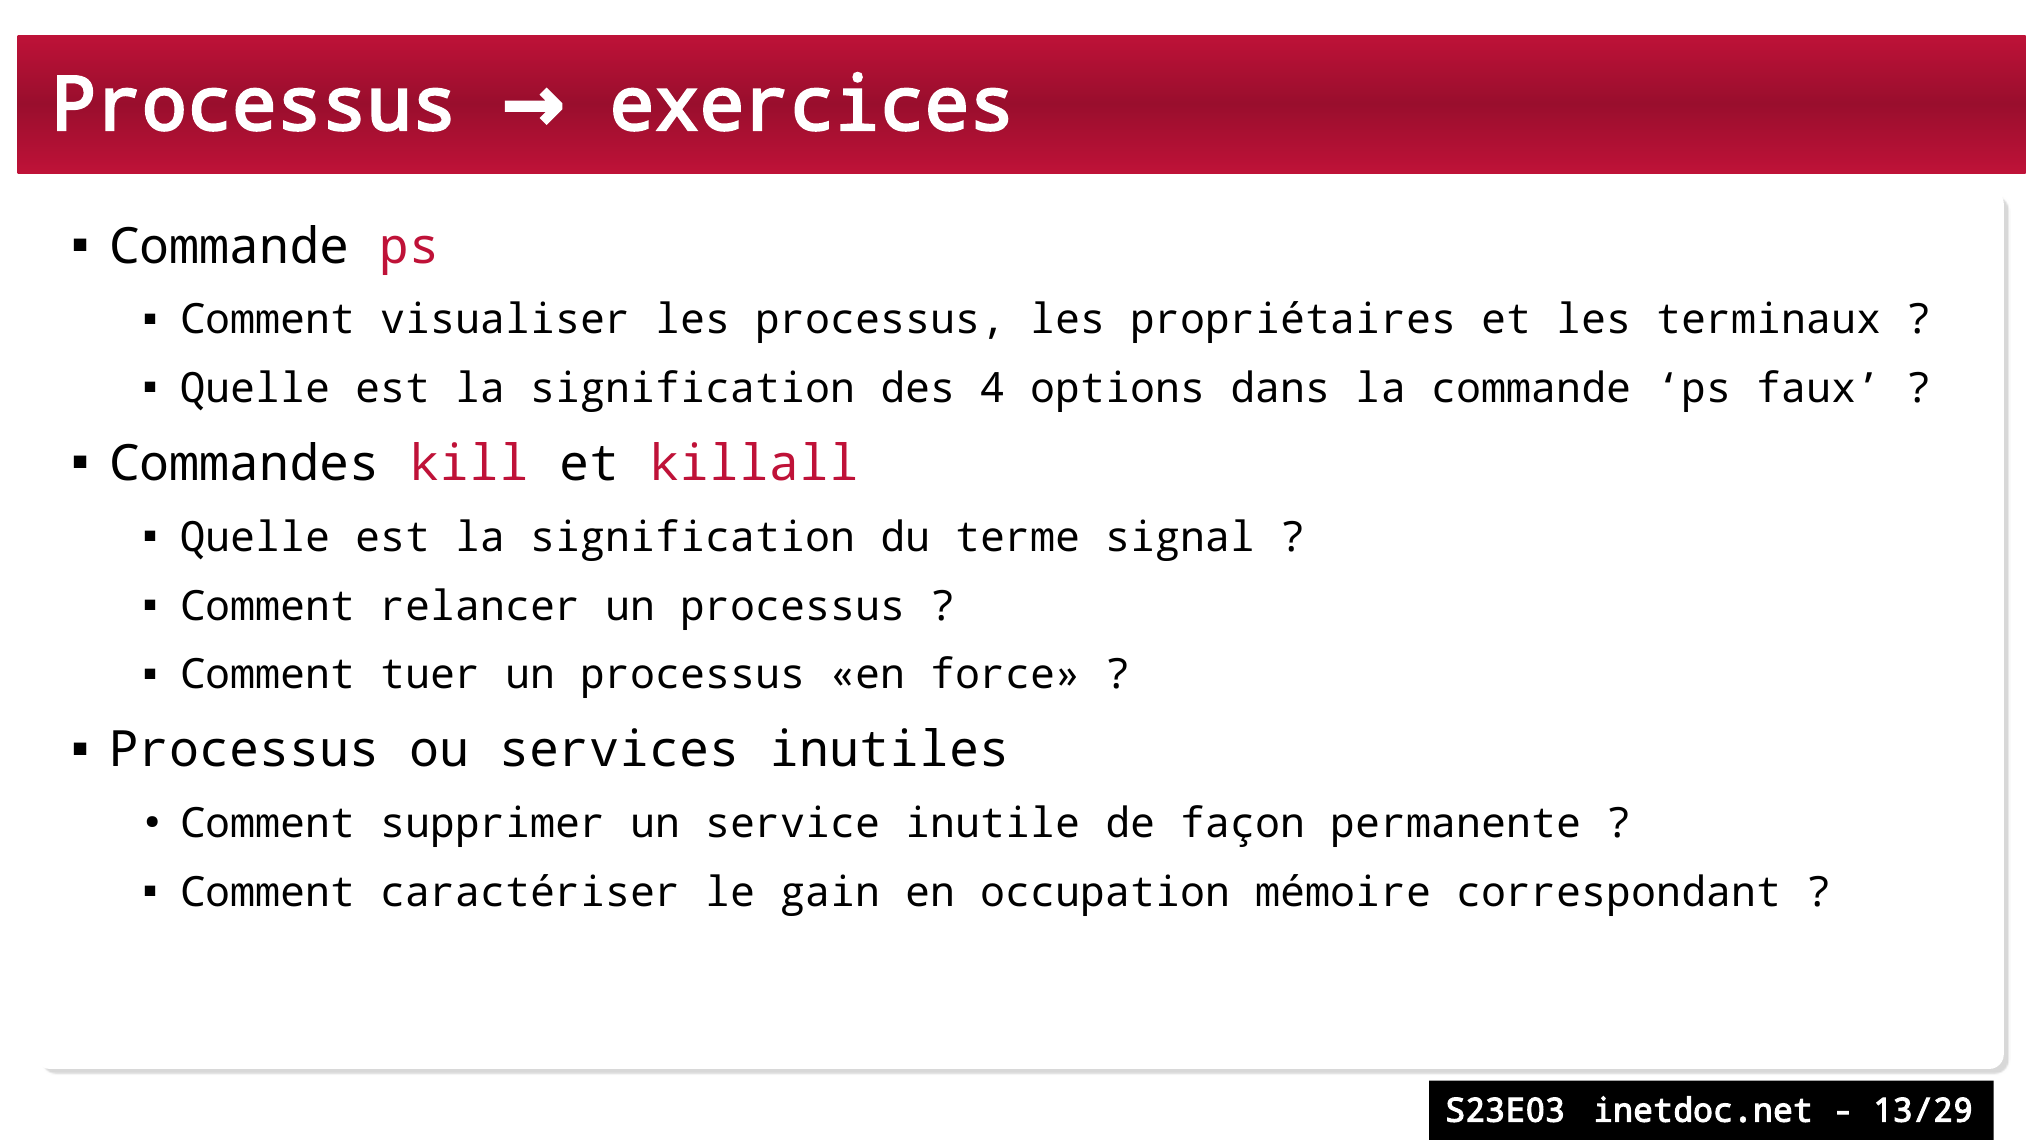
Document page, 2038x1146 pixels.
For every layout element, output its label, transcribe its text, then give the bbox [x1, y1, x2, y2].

text_box Processus → exercices [17, 35, 2026, 174]
text_box Commande ps Comment visualiser les processus, les propriétaires et les terminaux ? Quelle est la signification des 4 options dans la commande ‘ps faux’ ? Commandes kill et killall Quelle est la signification du terme signal ? Comment relancer un processus ? Comment tuer un processus «en force» ? Processus ou services inutiles Comment supprimer un service inutile de façon permanente ? Comment caractériser le gain en occupation mémoire correspondant ? [35, 188, 2004, 1069]
text_box S23E03 inetdoc.net - <numéro>/29 [1429, 1080, 1994, 1140]
